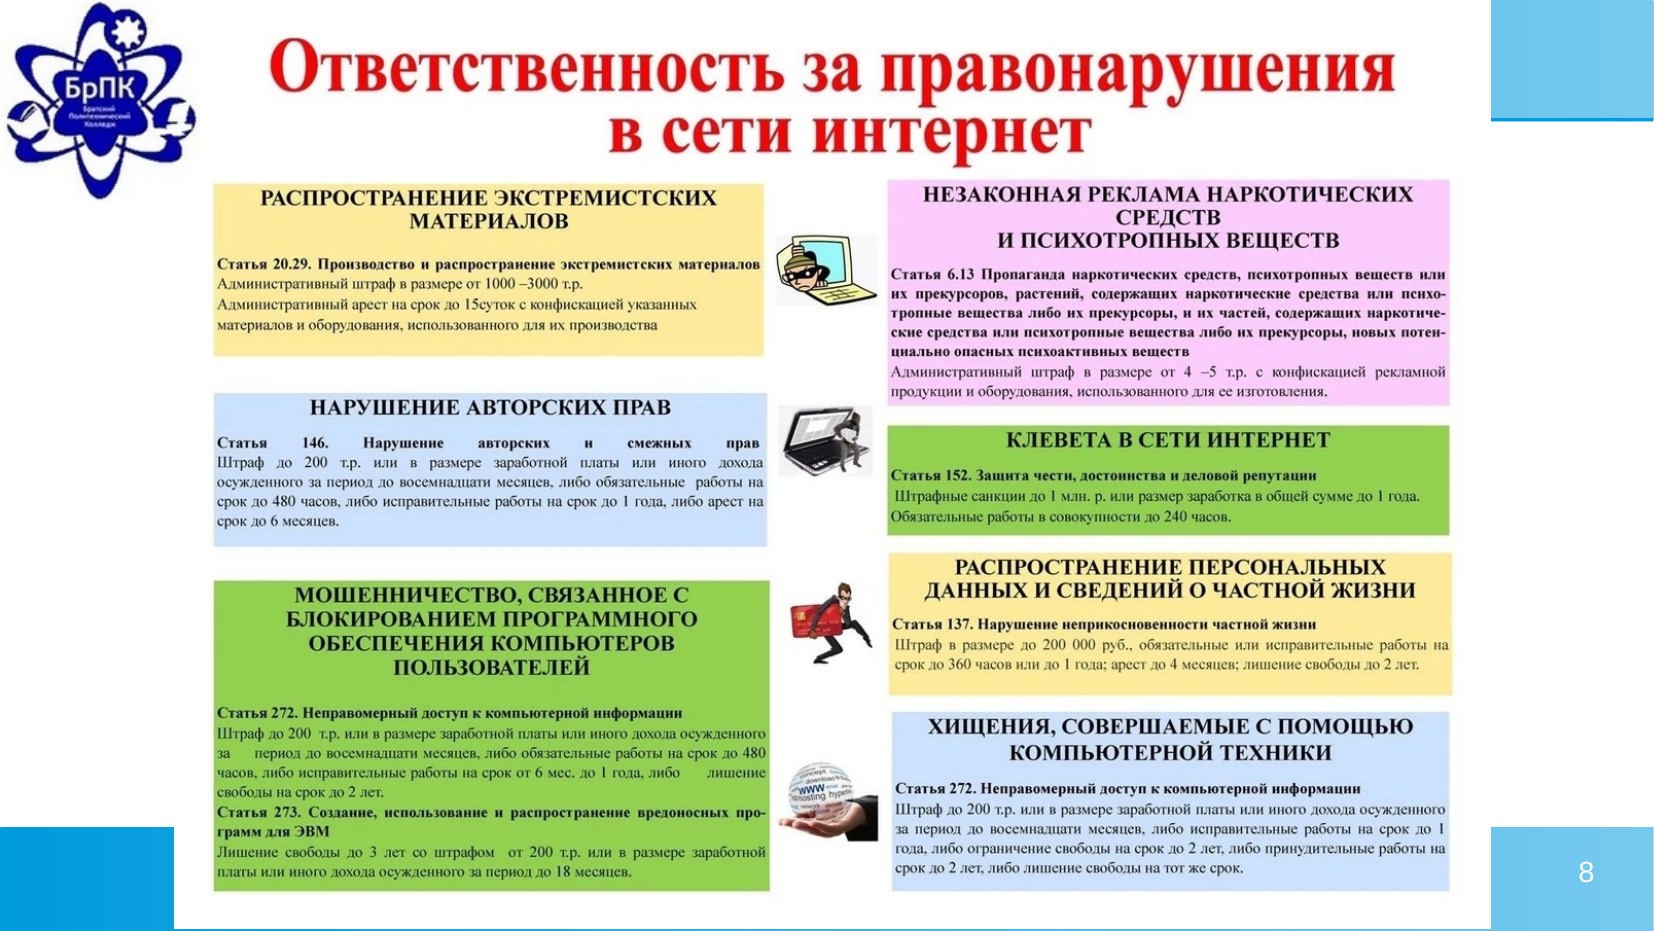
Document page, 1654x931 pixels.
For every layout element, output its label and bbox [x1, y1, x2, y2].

picture [0, 0, 1491, 929]
